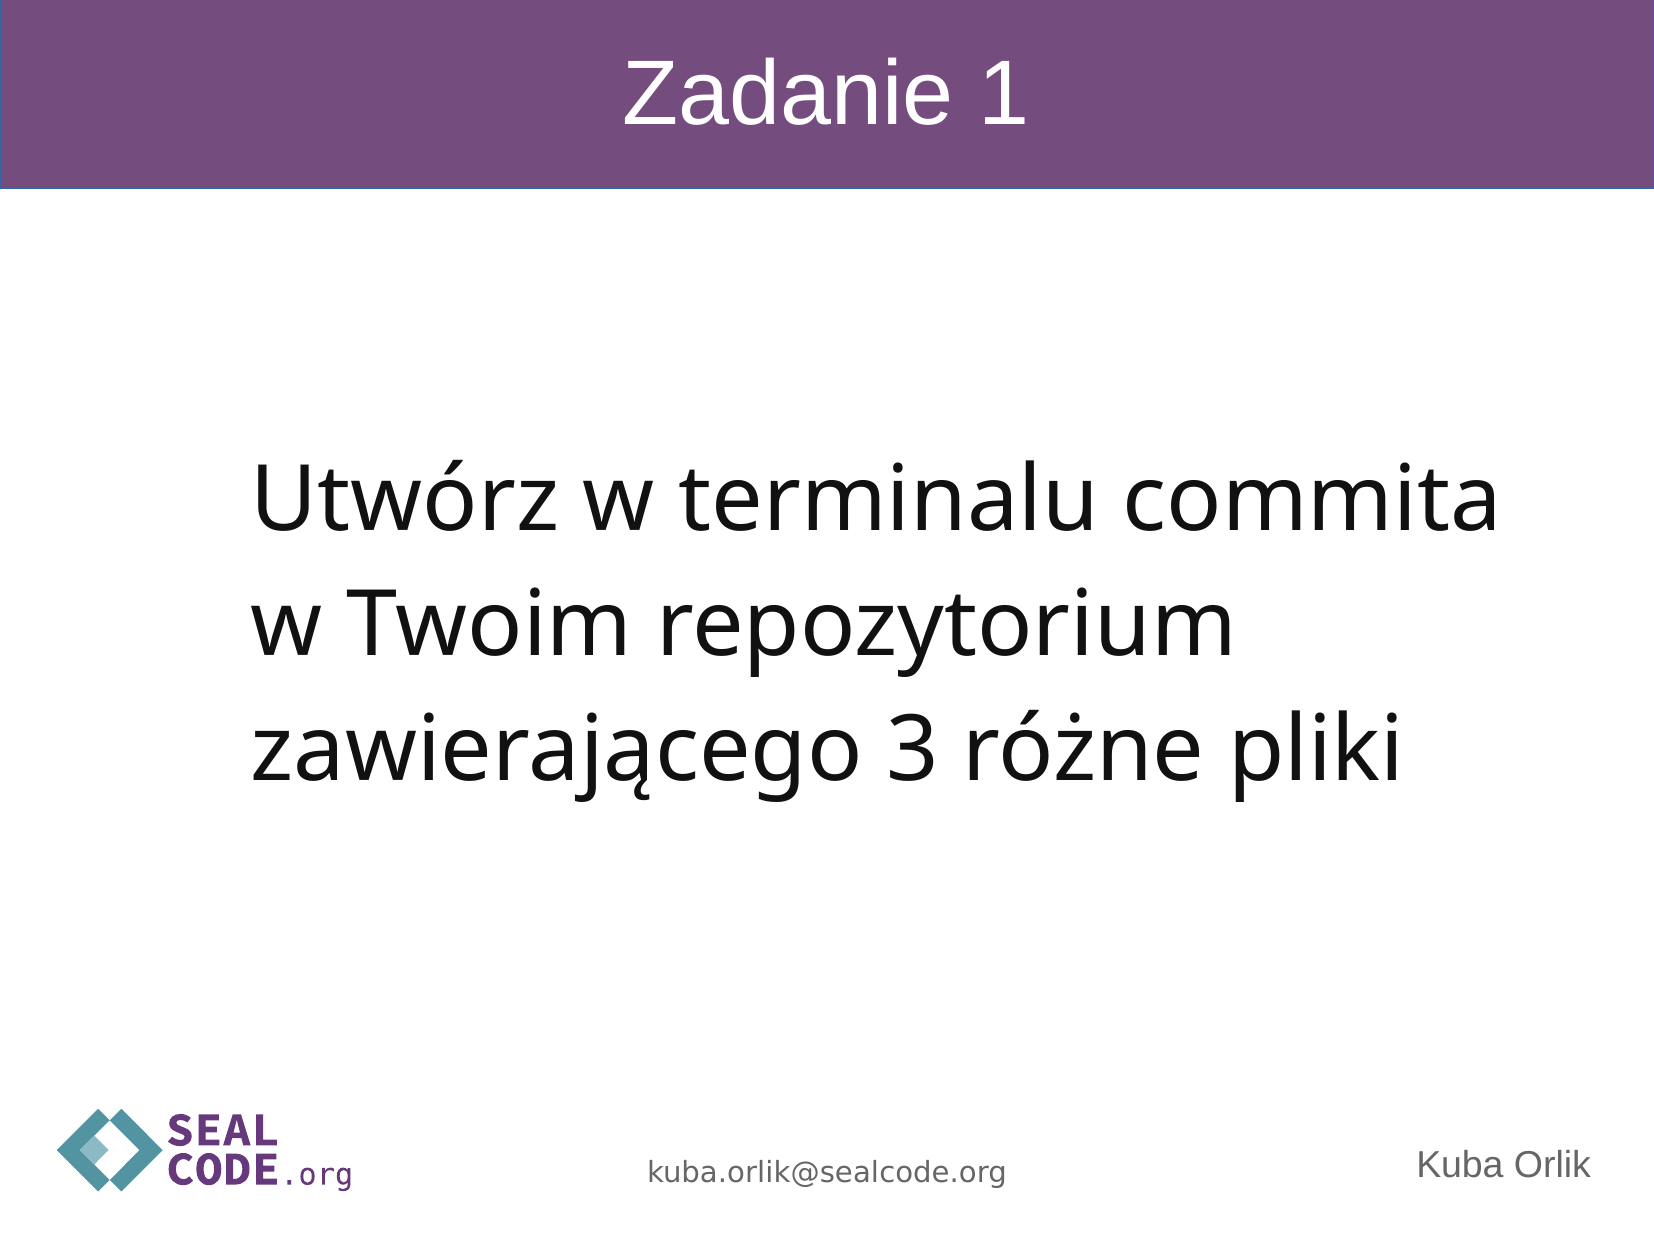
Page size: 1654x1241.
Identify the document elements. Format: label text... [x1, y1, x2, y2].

title Zadanie 1 [0, 0, 1653, 188]
text_box Utwórz w terminalu commita w Twoim repozytorium zawierającego 3 różne pliki [200, 425, 1535, 958]
